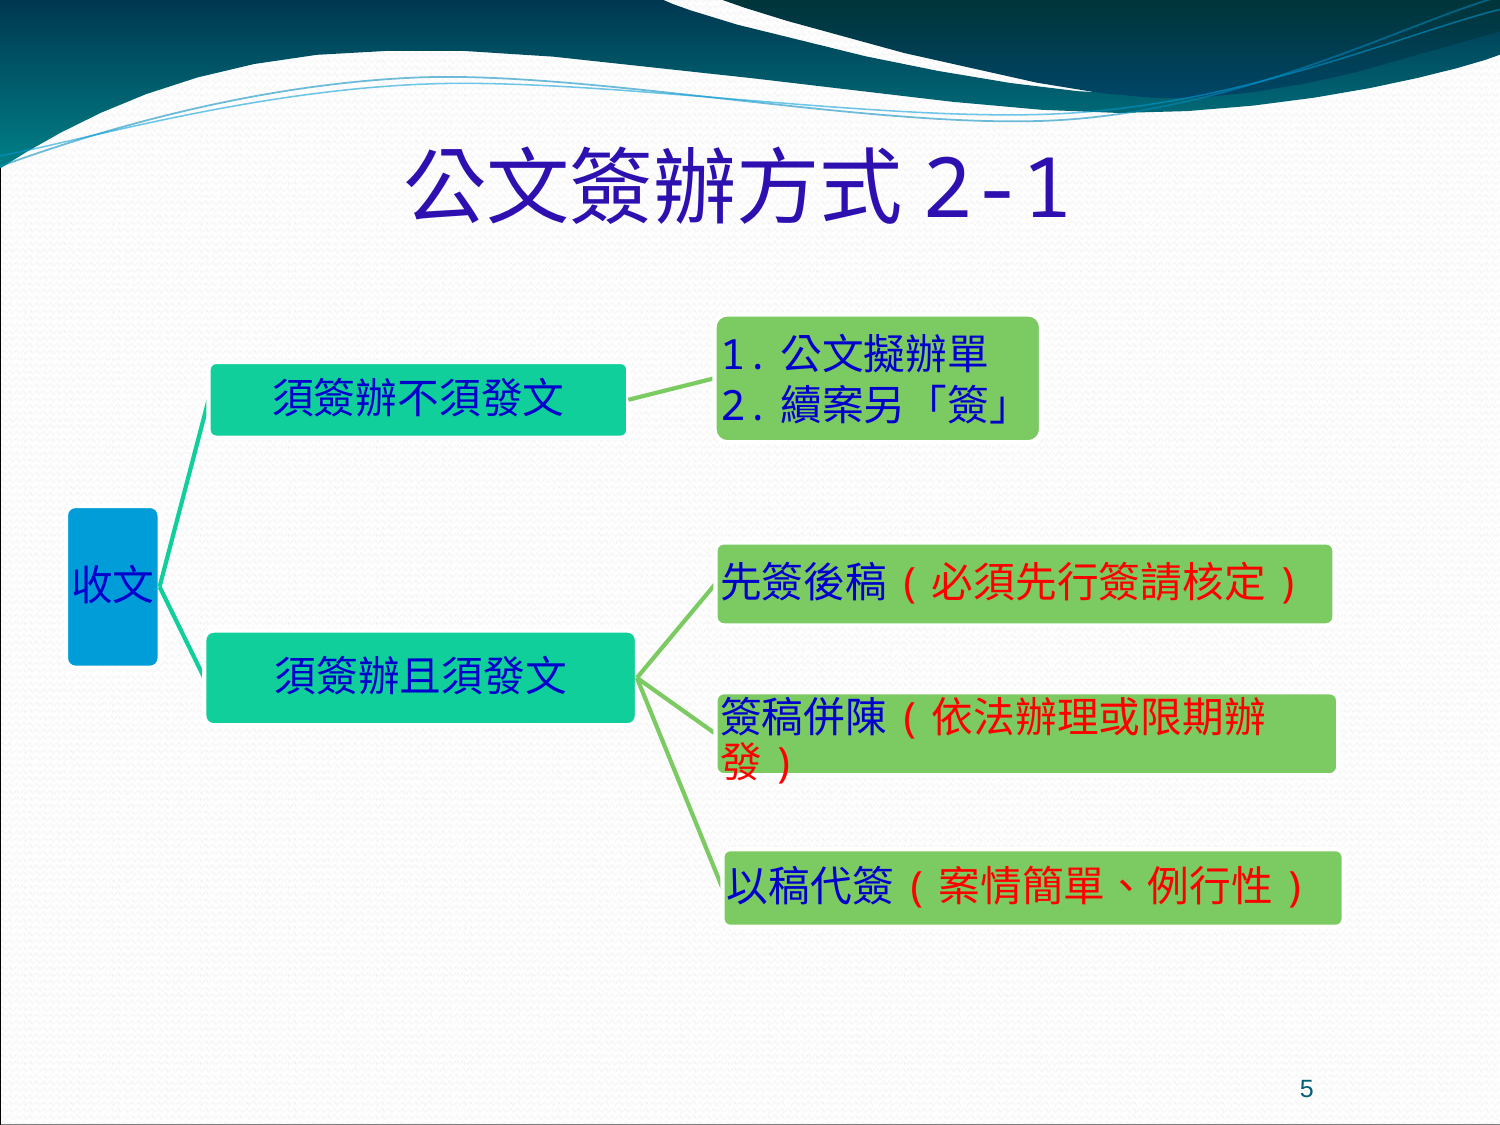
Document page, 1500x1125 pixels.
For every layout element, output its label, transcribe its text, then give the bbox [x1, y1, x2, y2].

text_box 5 [1299, 1042, 1426, 1103]
text_box 公文簽辦方式2-1 [41, 113, 1436, 256]
text_box 收文 [65, 505, 160, 668]
text_box 須簽辦不須發文 [208, 362, 629, 438]
text_box 以稿代簽(案情簡單、例行性) [722, 849, 1344, 927]
text_box 簽稿併陳(依法辦理或限期辦發) [715, 692, 1339, 776]
text_box 先簽後稿(必須先行簽請核定) [715, 542, 1335, 626]
text_box 1.公文擬辦單 2.續案另「簽」 [714, 314, 1042, 443]
text_box 須簽辦且須發文 [204, 630, 637, 726]
